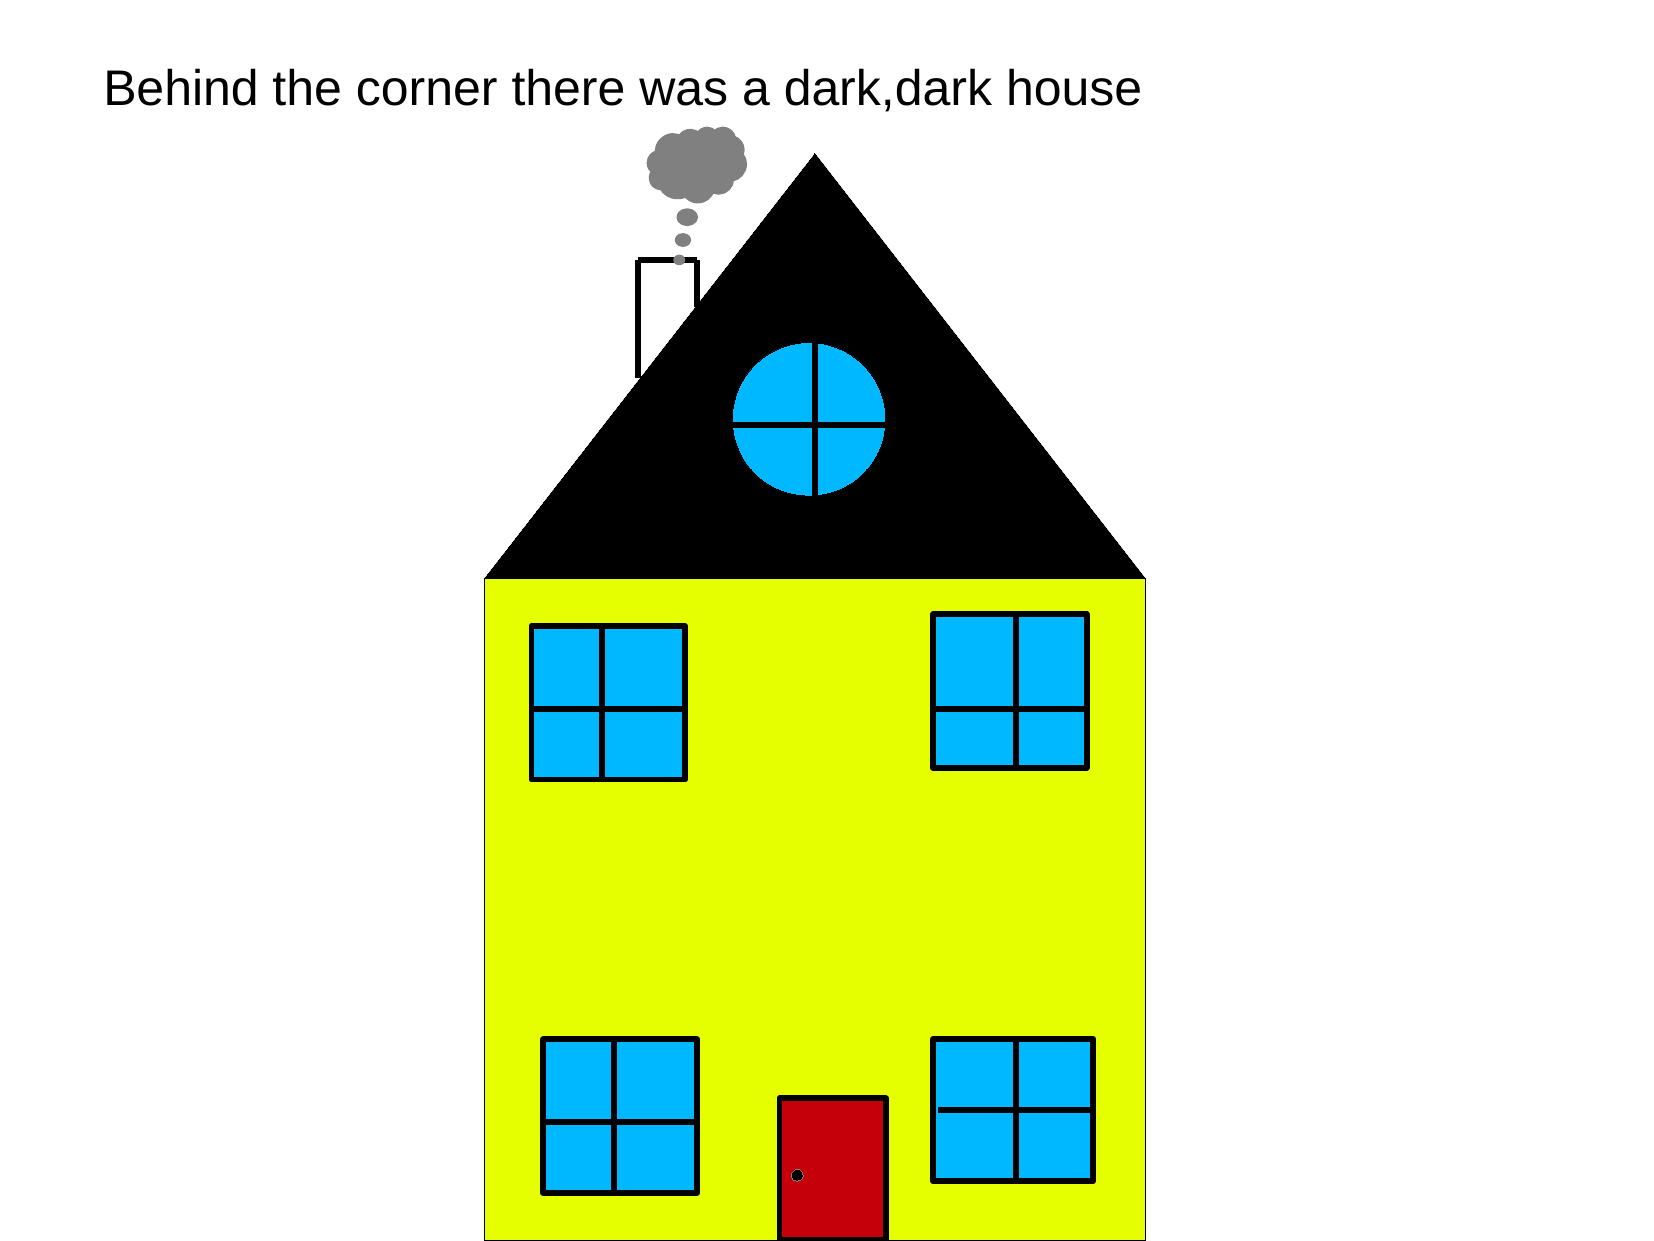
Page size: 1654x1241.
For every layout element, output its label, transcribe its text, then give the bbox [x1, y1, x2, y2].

text_box [679, 211, 696, 224]
text_box [484, 153, 1146, 1241]
text_box [676, 257, 683, 263]
text_box Behind the corner there was a dark,dark house [82, 47, 1512, 130]
text_box [649, 129, 745, 201]
text_box [677, 236, 689, 244]
